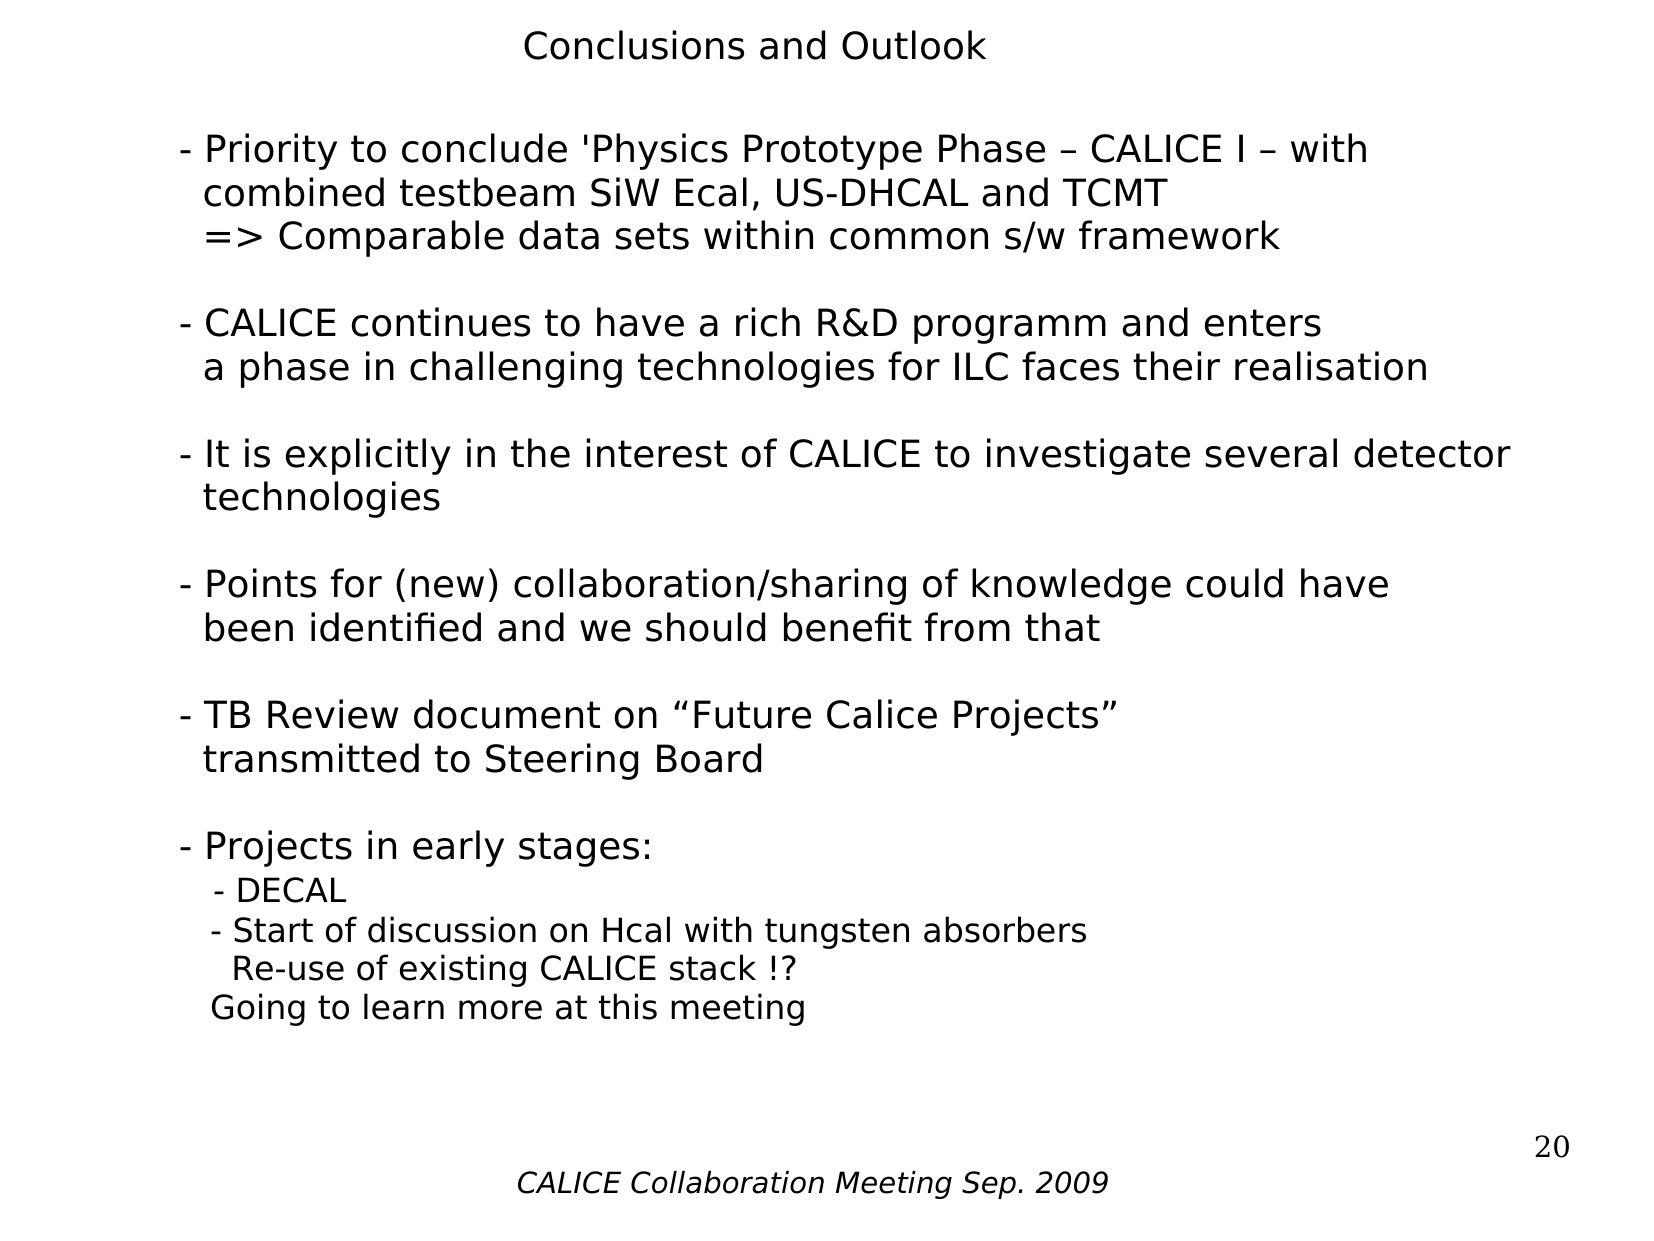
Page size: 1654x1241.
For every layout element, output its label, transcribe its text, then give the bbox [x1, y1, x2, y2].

text_box Conclusions and Outlook [507, 17, 1004, 77]
text_box - Priority to conclude 'Physics Prototype Phase – CALICE I – with combined testbeam SiW Ecal, US-DHCAL and TCMT => Comparable data sets within common s/w framework - CALICE continues to have a rich R&D programm and enters a phase in challenging technologies for ILC faces their realisation - It is explicitly in the interest of CALICE to investigate several detector technologies - Points for (new) collaboration/sharing of knowledge could have been identified and we should benefit from that - TB Review document on “Future Calice Projects” transmitted to Steering Board - Projects in early stages: - DECAL - Start of discussion on Hcal with tungsten absorbers Re-use of existing CALICE stack !? Going to learn more at this meeting [163, 120, 1498, 1165]
